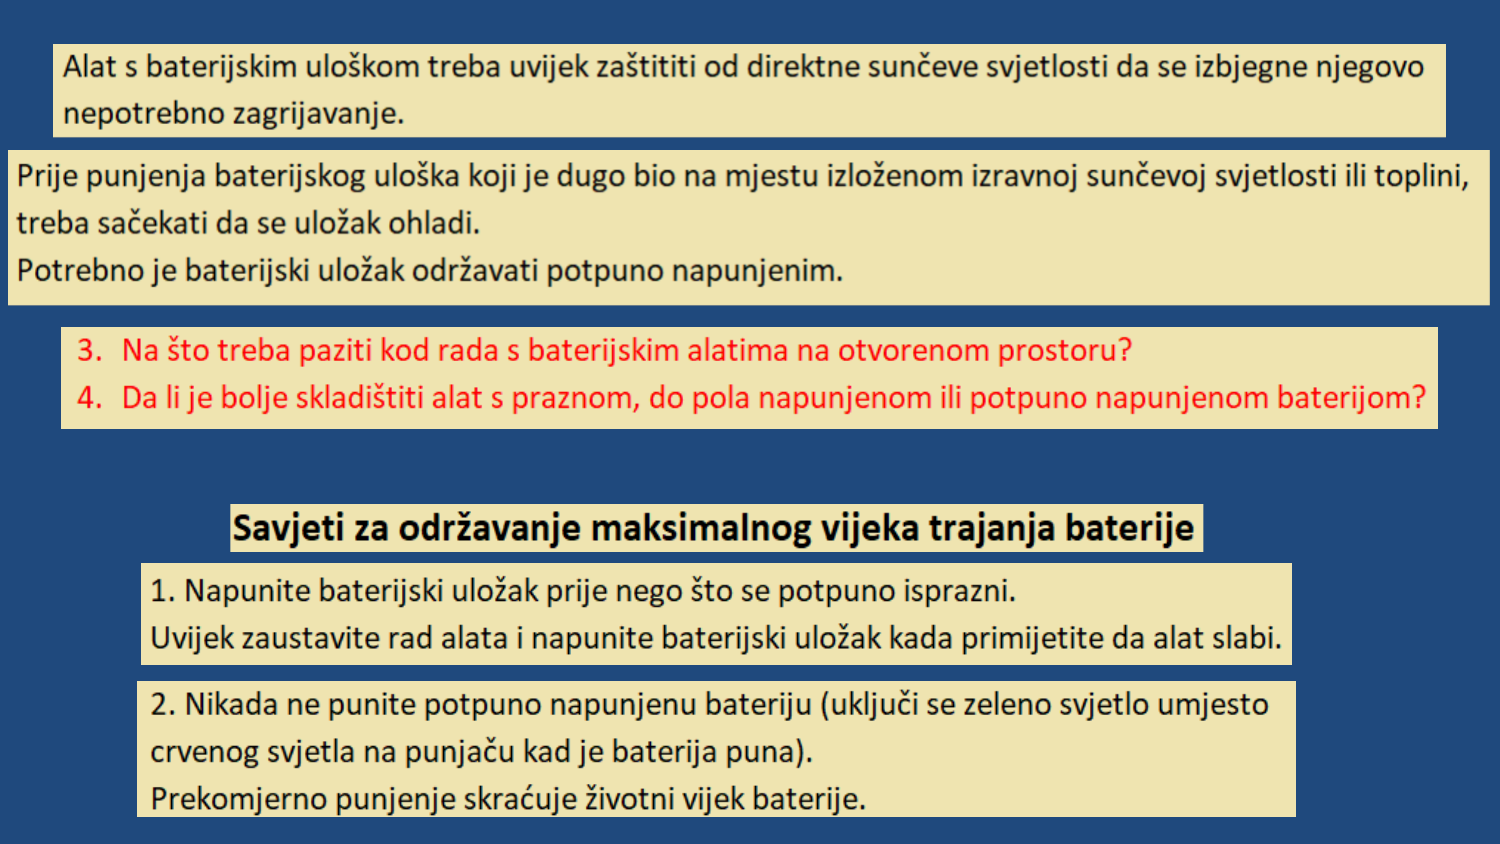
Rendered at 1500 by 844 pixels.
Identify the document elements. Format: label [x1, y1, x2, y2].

picture [141, 563, 1293, 666]
picture [53, 44, 1447, 139]
picture [61, 327, 1438, 429]
picture [137, 681, 1296, 818]
picture [230, 504, 1204, 552]
picture [8, 150, 1491, 306]
